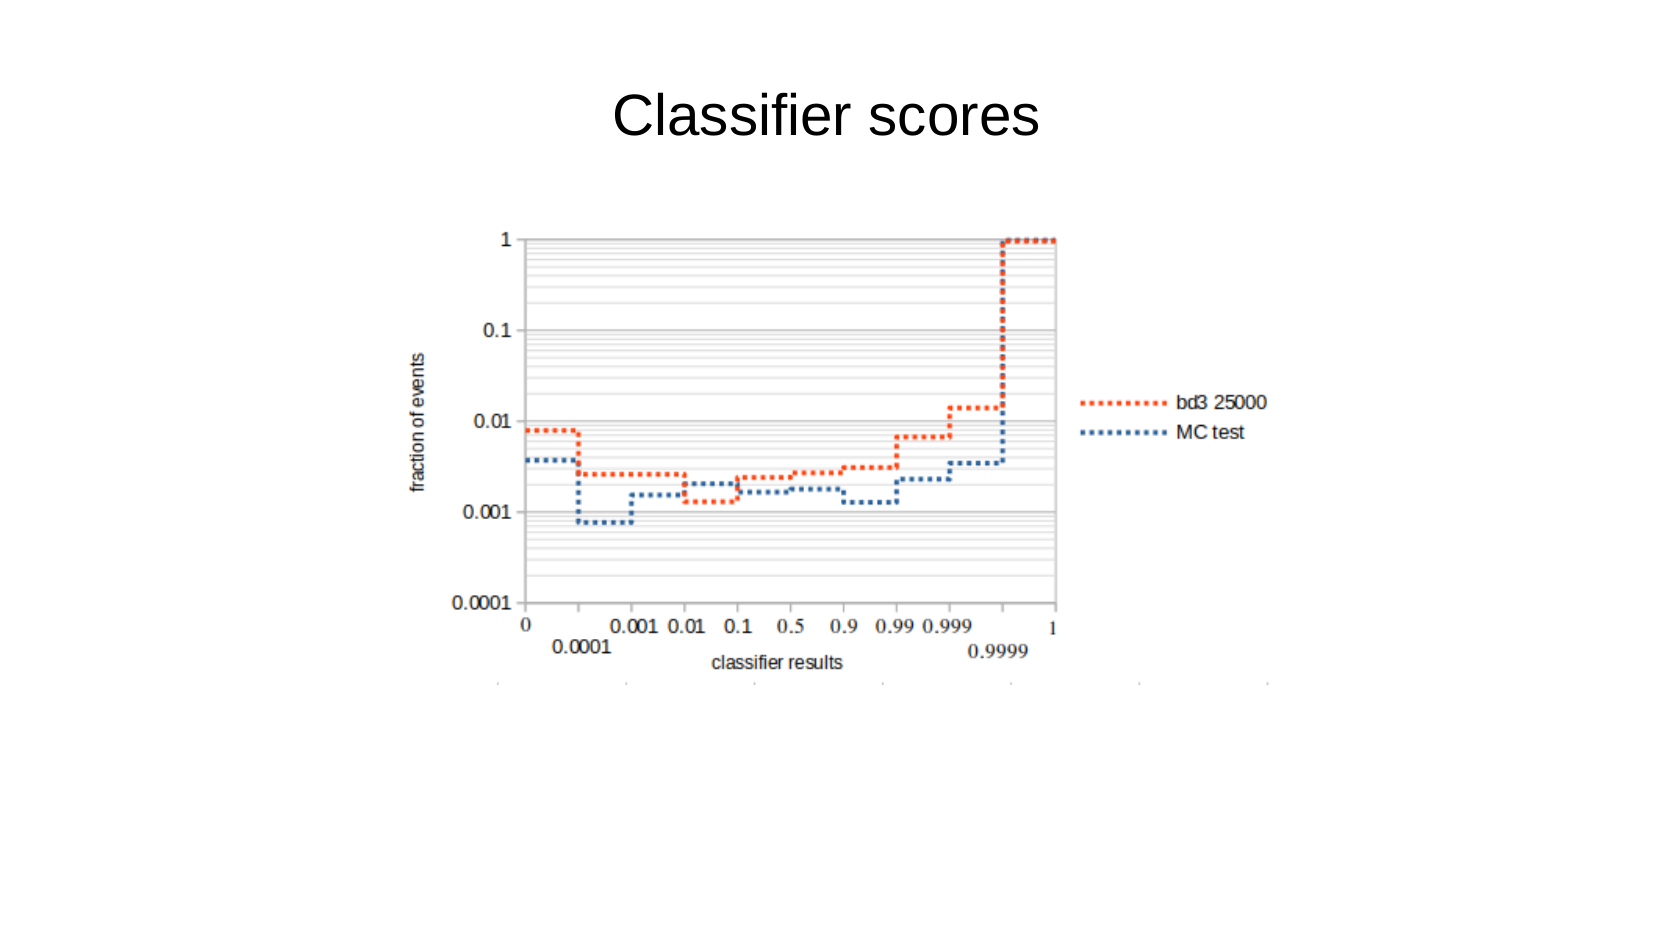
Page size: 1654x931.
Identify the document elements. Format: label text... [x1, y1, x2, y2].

title Classifier scores [82, 37, 1571, 193]
picture [377, 223, 1278, 685]
